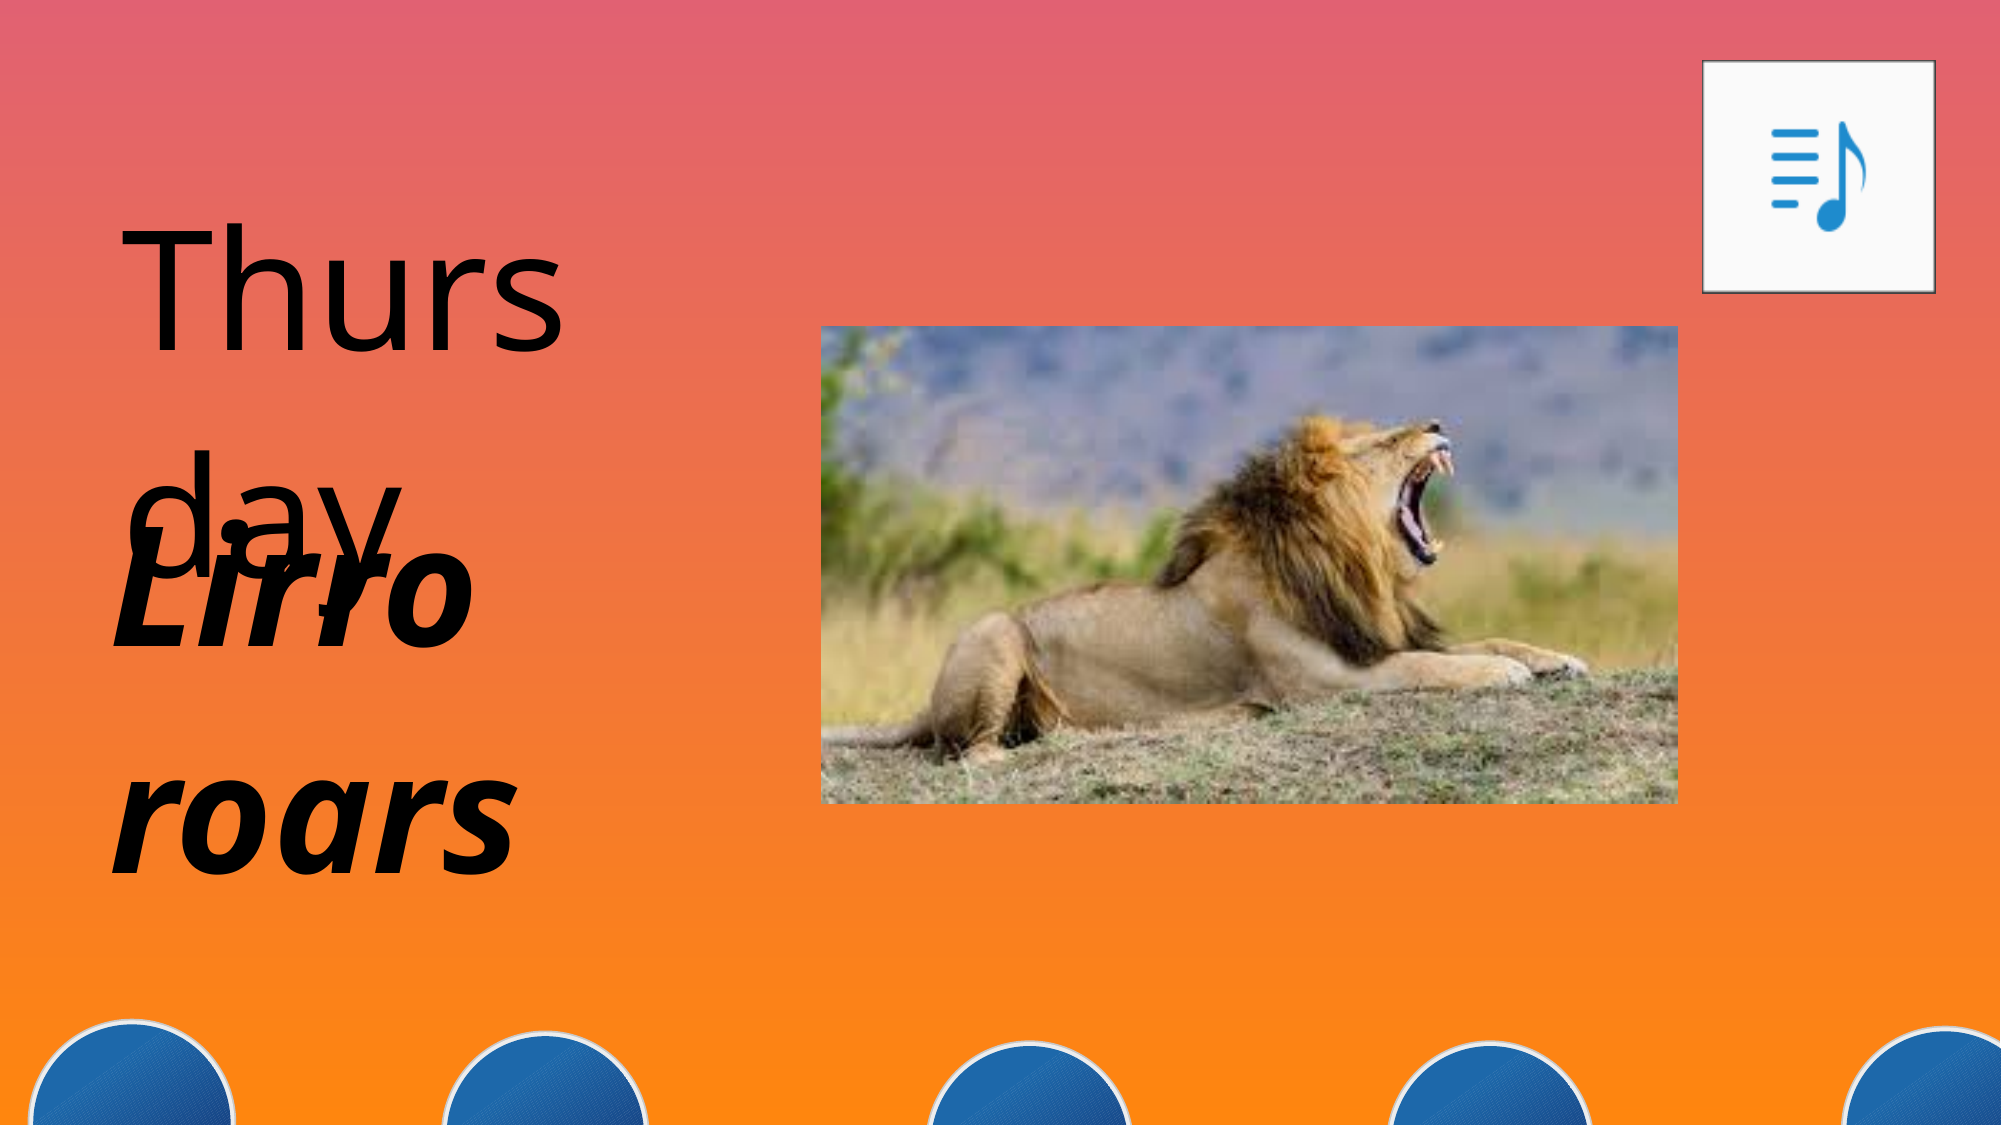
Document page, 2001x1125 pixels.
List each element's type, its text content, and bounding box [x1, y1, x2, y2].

text_box Lirro roars [94, 460, 744, 919]
text_box [1700, 59, 1938, 296]
picture [821, 326, 1678, 804]
picture [909, 1027, 1150, 1125]
picture [1370, 1027, 1611, 1125]
text_box Thursday [106, 165, 603, 460]
picture [425, 1017, 666, 1125]
picture [1825, 1012, 2000, 1125]
picture [11, 1005, 252, 1125]
